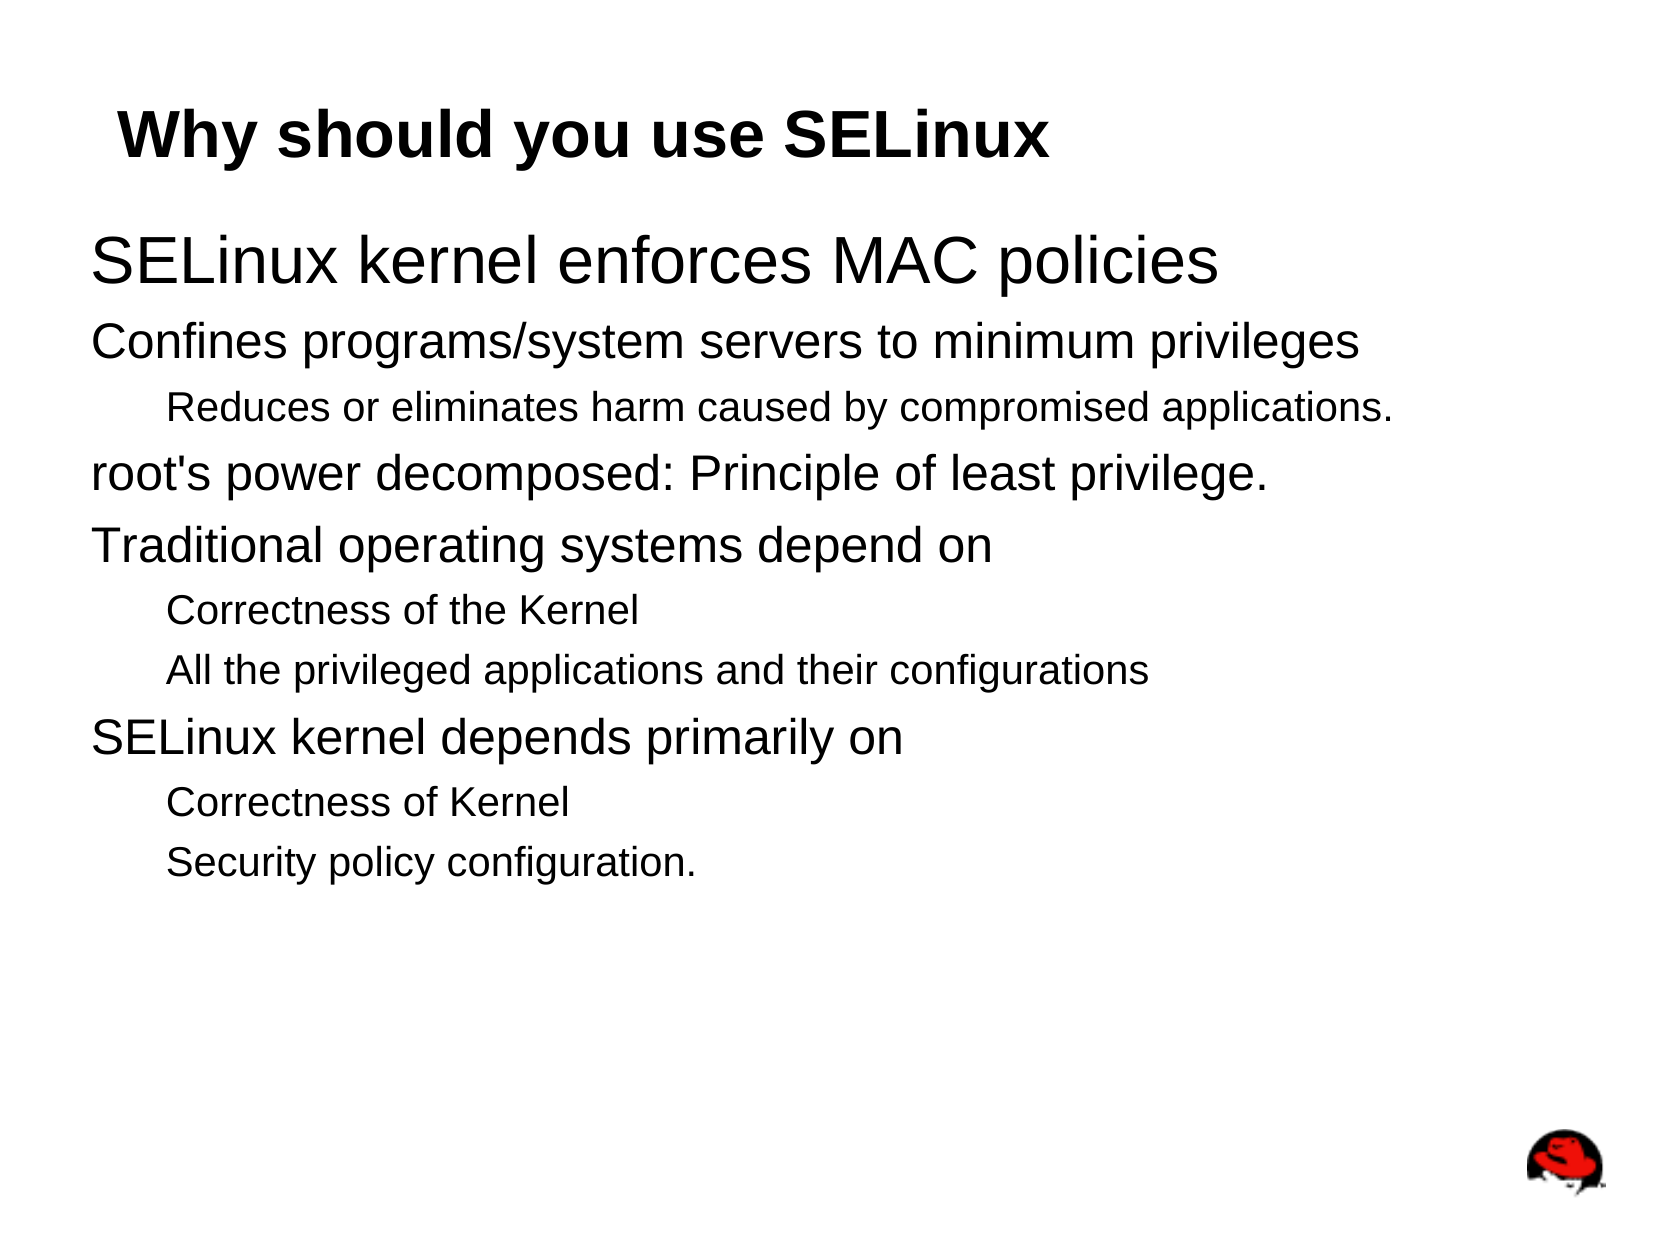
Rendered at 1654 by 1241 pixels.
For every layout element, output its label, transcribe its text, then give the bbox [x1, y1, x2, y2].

list SELinux kernel enforces MAC policies Confines programs/system servers to minimum privileges Reduces or eliminates harm caused by compromised applications. root's power decomposed: Principle of least privilege. Traditional operating systems depend on Correctness of the Kernel All the privileged applications and their configurations SELinux kernel depends primarily on Correctness of Kernel Security policy configuration. [90, 223, 1497, 1092]
picture [1527, 1129, 1606, 1207]
title Why should you use SELinux [117, 78, 1524, 190]
